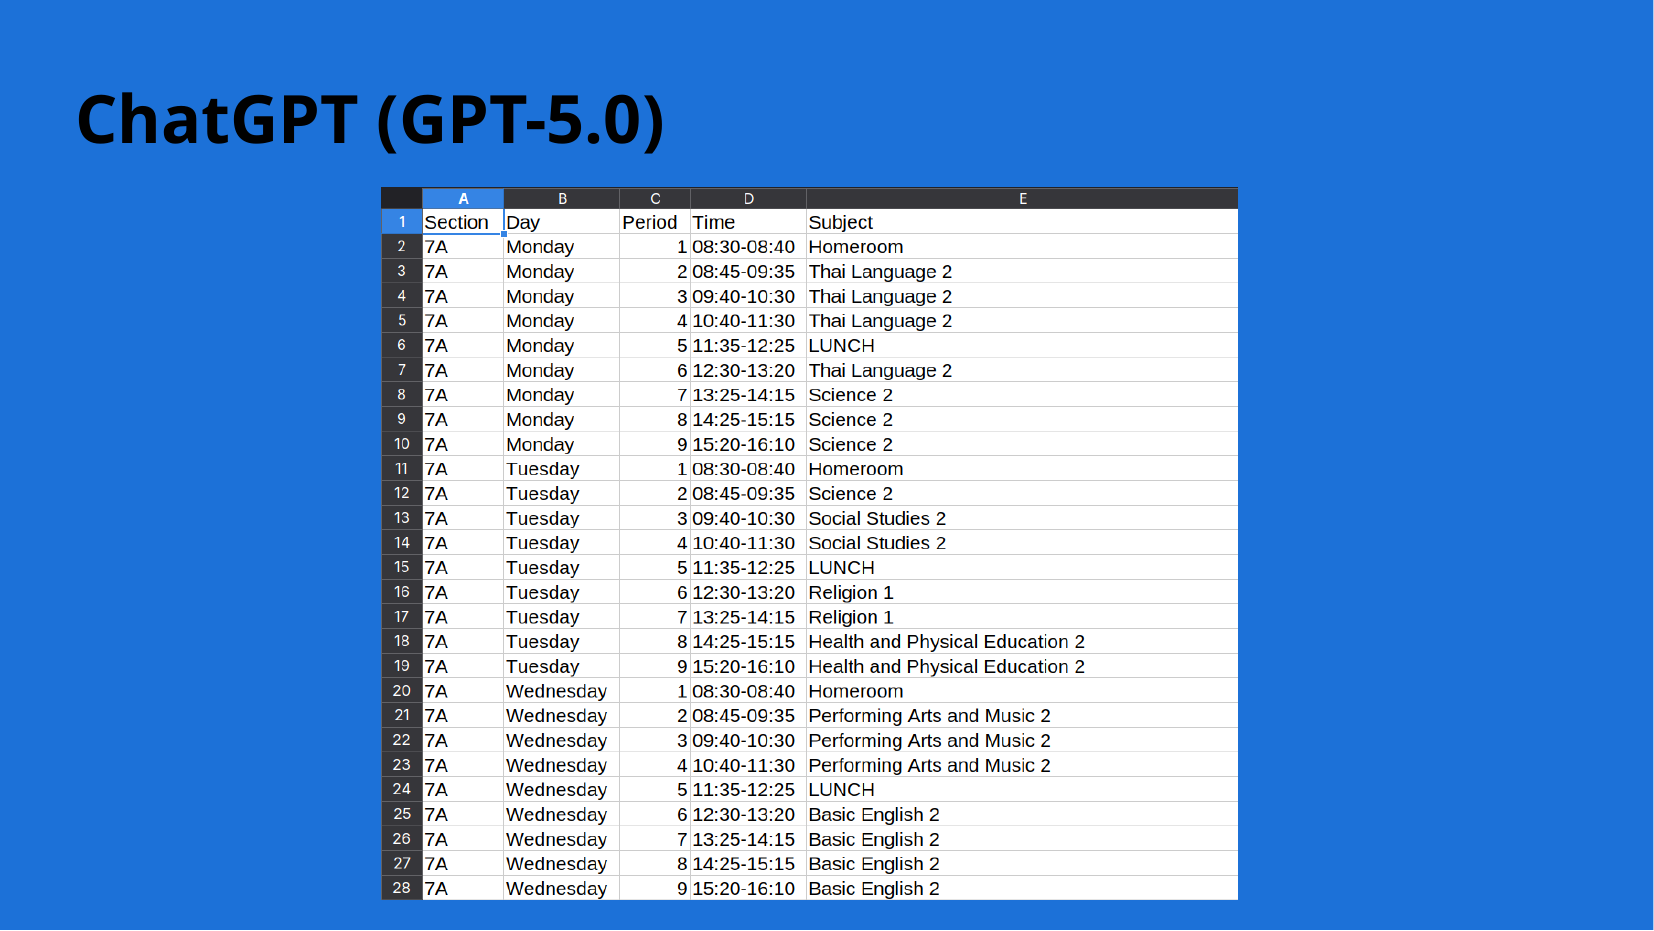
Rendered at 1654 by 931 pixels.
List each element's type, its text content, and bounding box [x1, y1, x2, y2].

picture [381, 187, 1238, 901]
title ChatGPT (GPT-5.0) [75, 71, 1564, 164]
